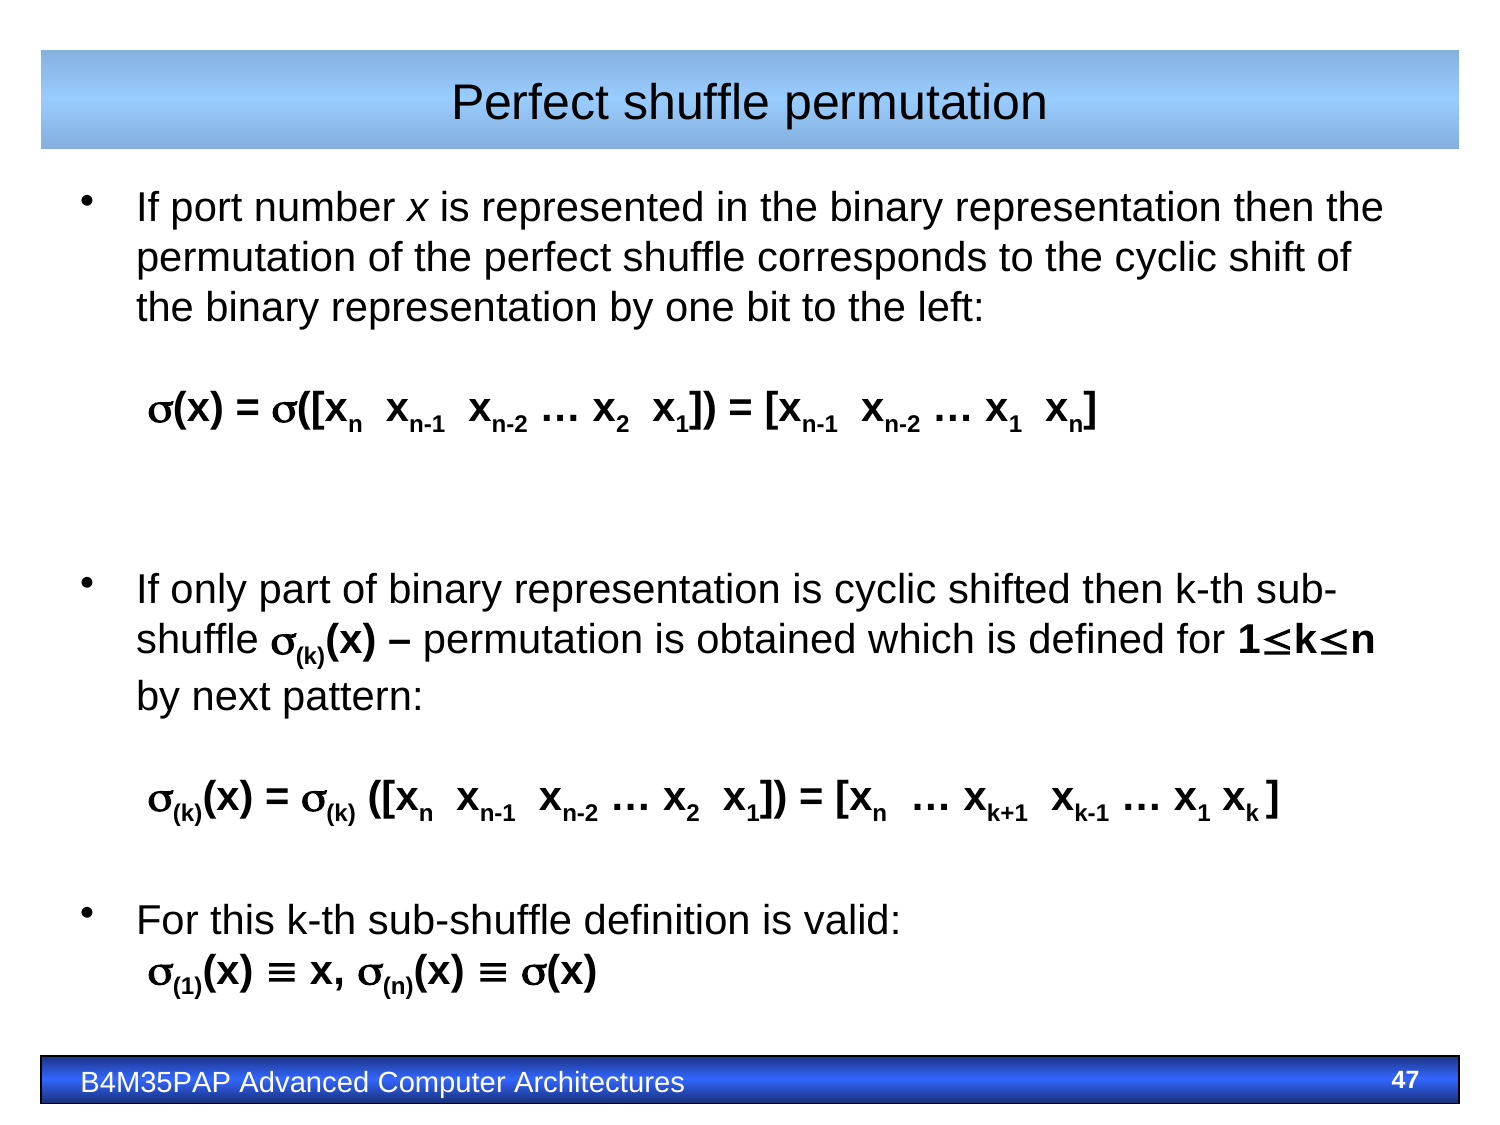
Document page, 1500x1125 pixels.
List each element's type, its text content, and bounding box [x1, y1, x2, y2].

list If port number x is represented in the binary representation then the permutation of the perfect shuffle corresponds to the cyclic shift of the binary representation by one bit to the left: (x) = ([xn xn-1 xn-2 … x2 x1]) = [xn-1 xn-2 … x1 xn] If only part of binary representation is cyclic shifted then k-th sub-shuffle (k)(x) – permutation is obtained which is defined for 1kn by next pattern: (k)(x) = (k) ([xn xn-1 xn-2 … x2 x1]) = [xn … xk+1 xk-1 … x1 xk ] For this k-th sub-shuffle definition is valid: (1)(x)  x, (n)(x)  (x) [64, 172, 1436, 1000]
title Perfect shuffle permutation [41, 50, 1459, 149]
